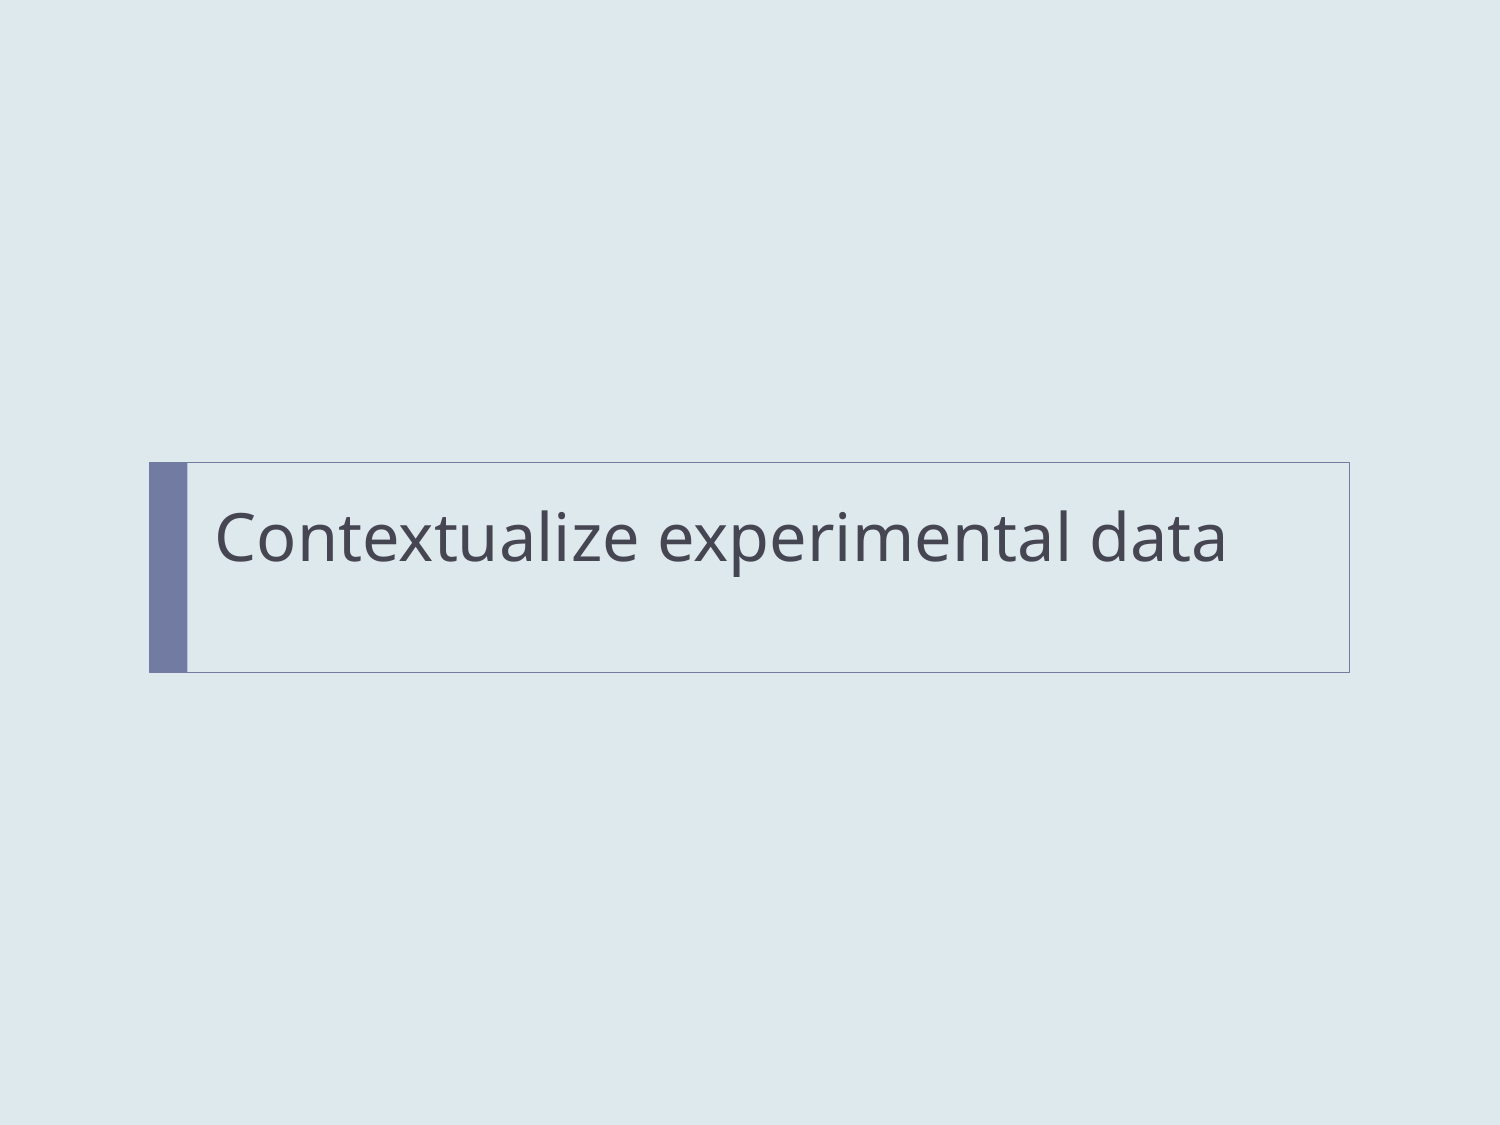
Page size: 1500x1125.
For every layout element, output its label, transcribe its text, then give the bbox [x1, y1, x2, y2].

title Contextualize experimental data [200, 487, 1325, 663]
